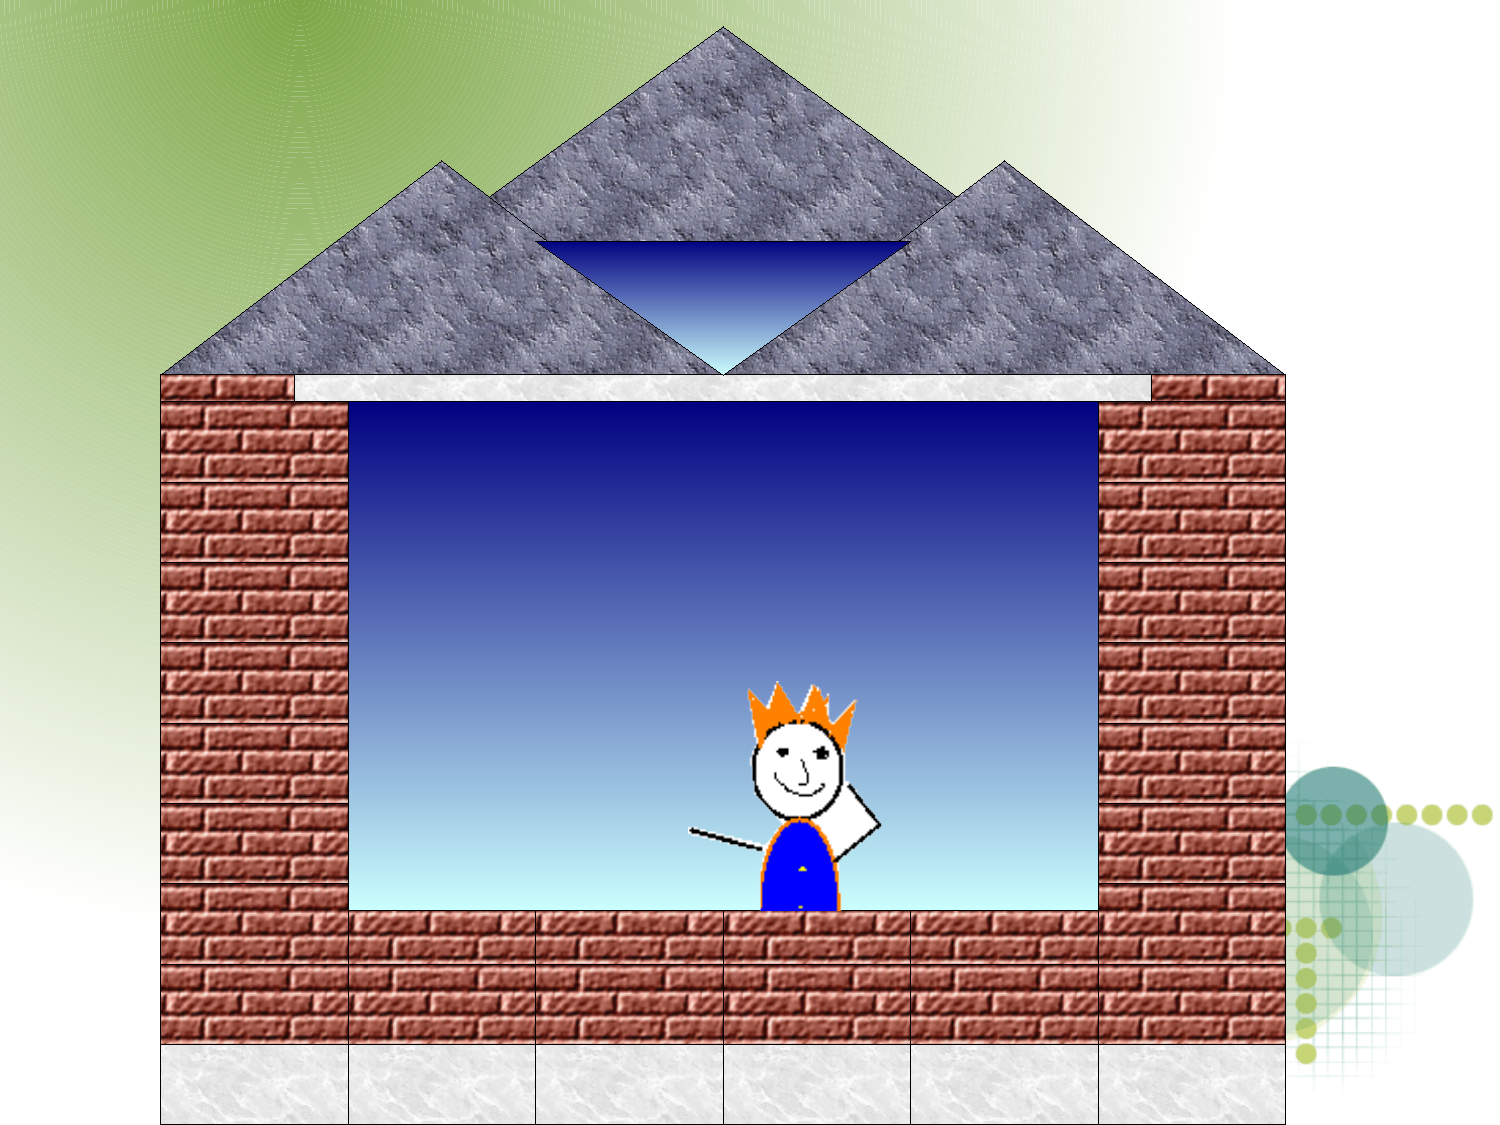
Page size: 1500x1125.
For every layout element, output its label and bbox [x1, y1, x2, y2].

picture [1286, 718, 1500, 1098]
text_box [160, 26, 1286, 1125]
picture [688, 681, 884, 911]
